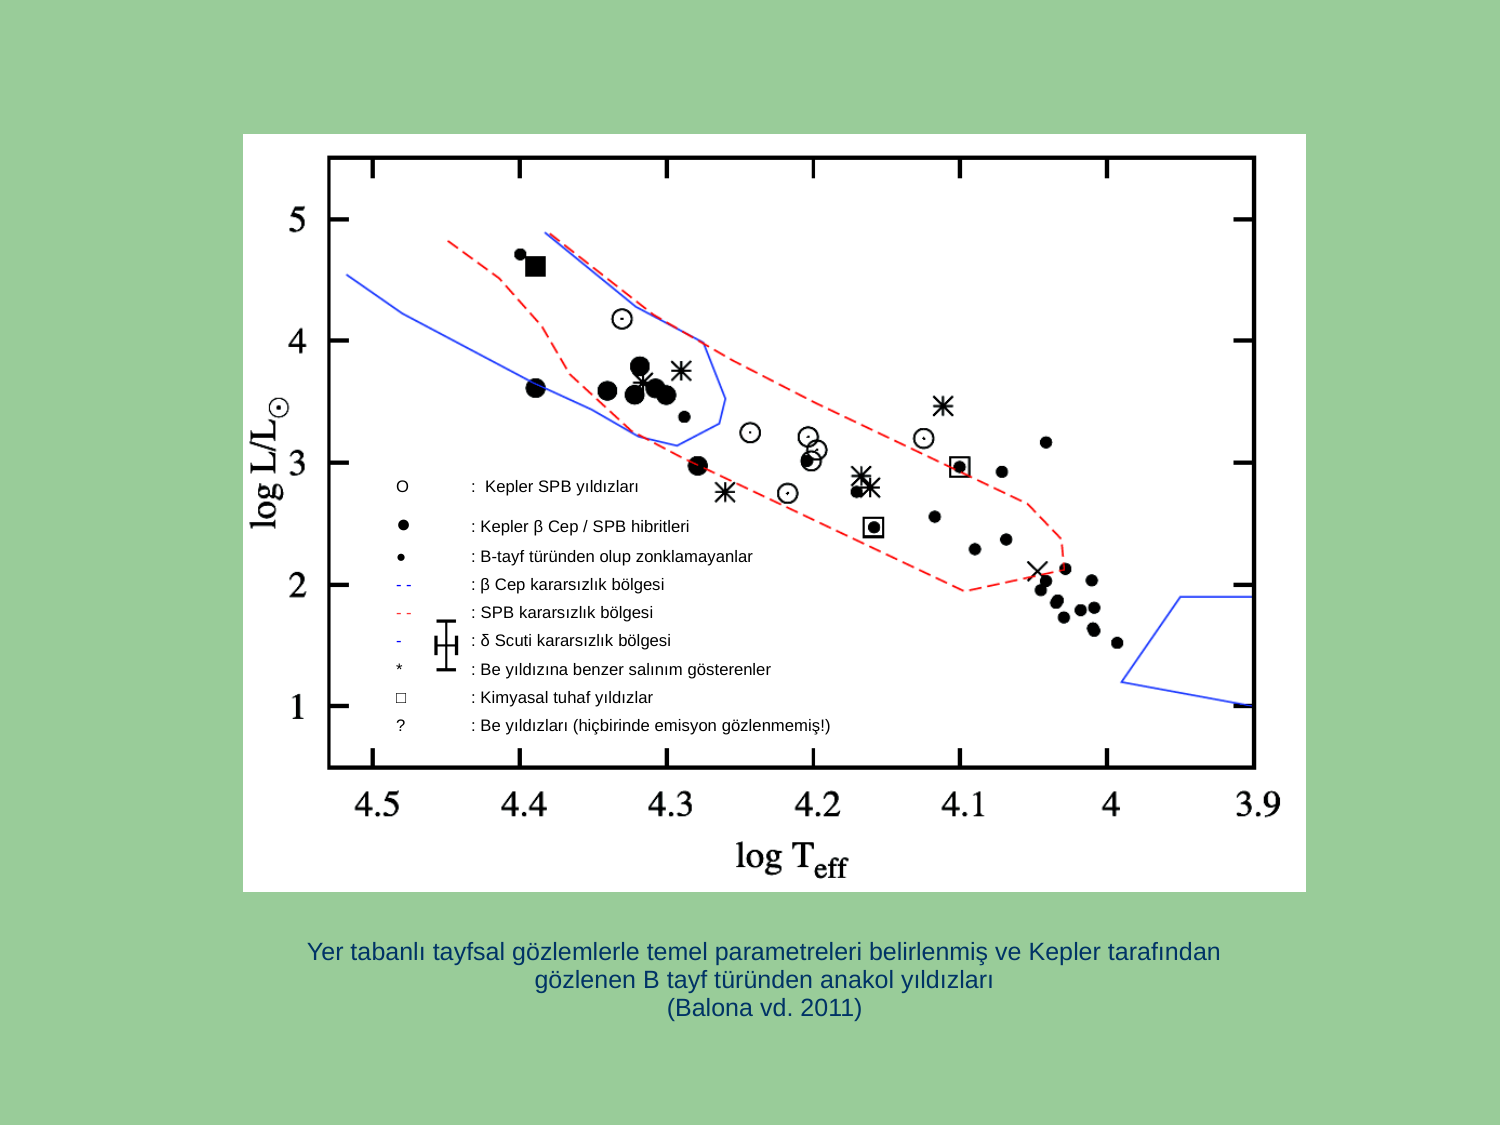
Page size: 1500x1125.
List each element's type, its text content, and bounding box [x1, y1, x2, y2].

text_box Yer tabanlı tayfsal gözlemlerle temel parametreleri belirlenmiş ve Kepler tarafından gözlenen B tayf türünden anakol yıldızları (Balona vd. 2011) [240, 930, 1291, 1030]
text_box O : Kepler SPB yıldızları ● : Kepler β Cep / SPB hibritleri ● : B-tayf türünden olup zonklamayanlar - - : β Cep kararsızlık bölgesi - - : SPB kararsızlık bölgesi - : δ Scuti kararsızlık bölgesi * : Be yıldızına benzer salınım gösterenler □ : Kimyasal tuhaf yıldızlar ? : Be yıldızları (hiçbirinde emisyon gözlenmemiş!) [381, 460, 862, 762]
picture [243, 134, 1306, 893]
